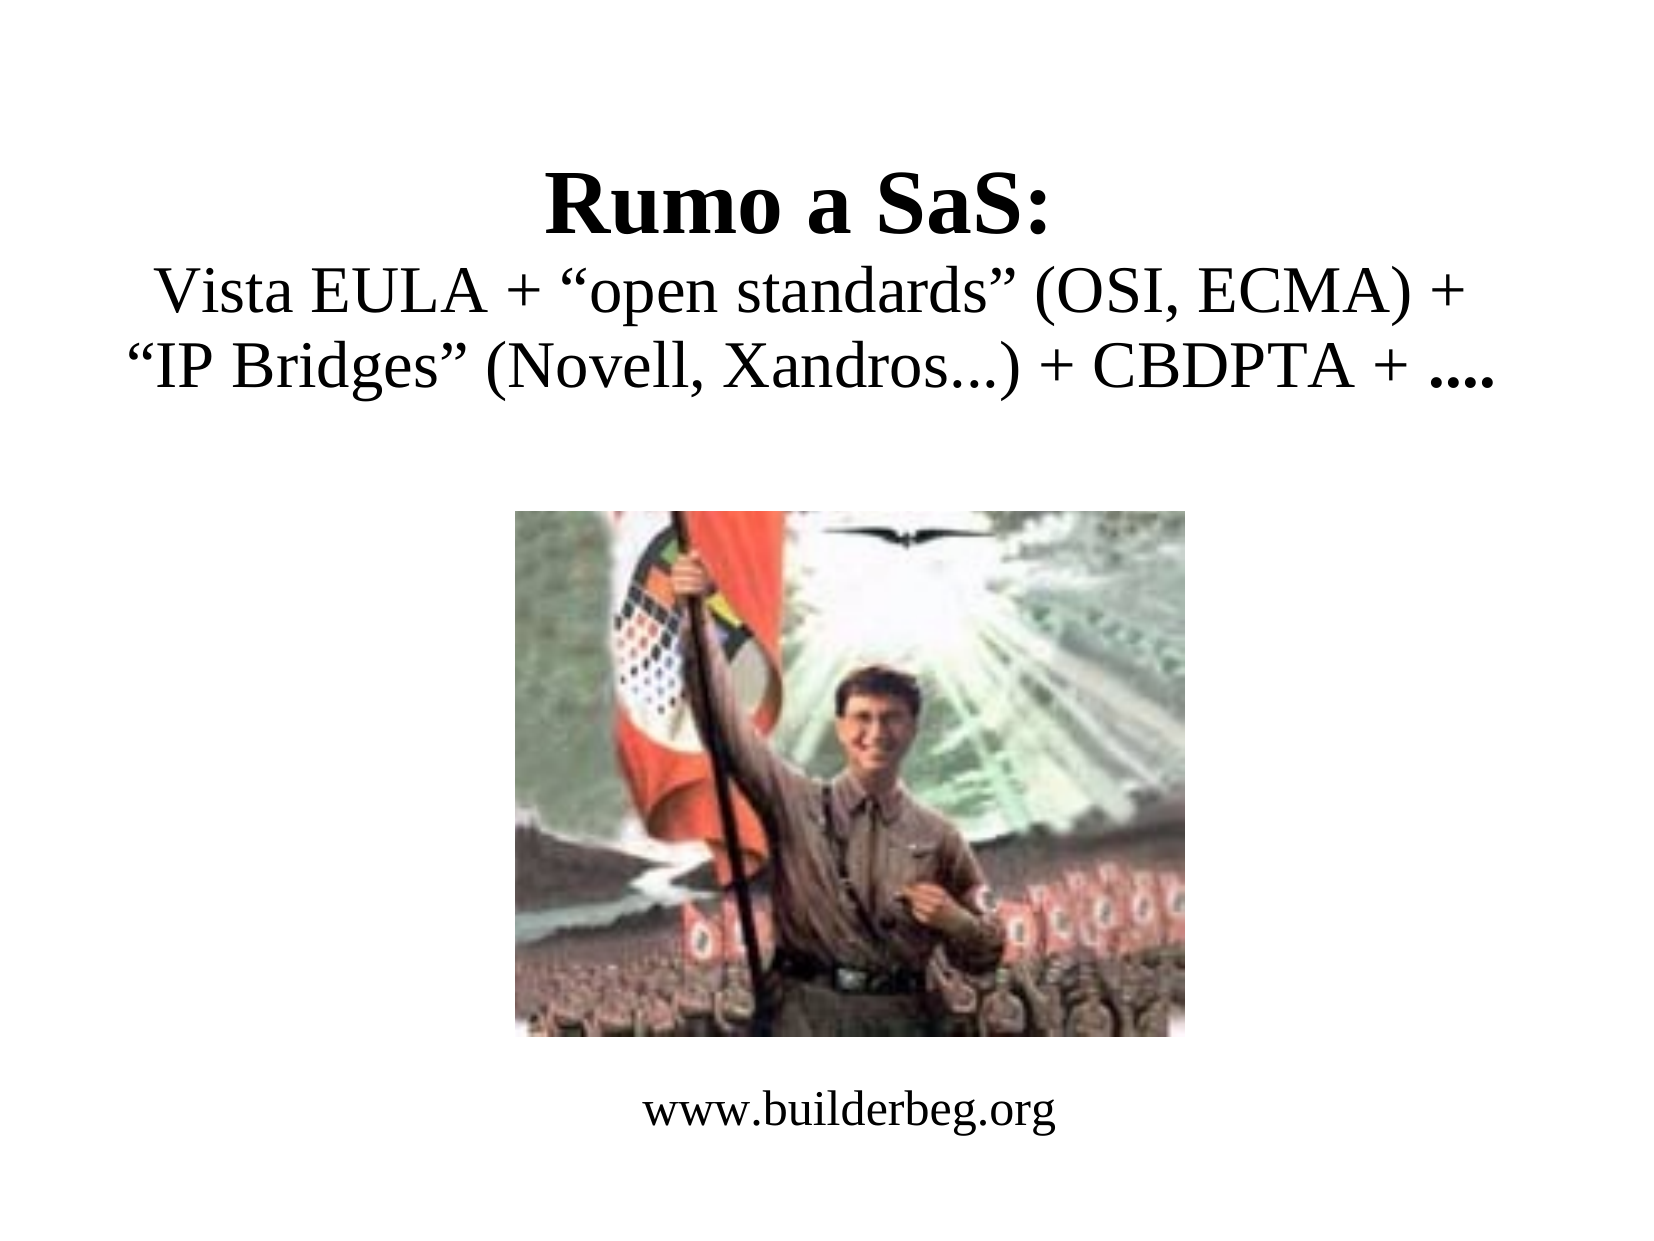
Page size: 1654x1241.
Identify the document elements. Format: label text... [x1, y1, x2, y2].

title Rumo a SaS: Vista EULA + “open standards” (OSI, ECMA) + “IP Bridges” (Novell, Xandros...) + CBDPTA + .... [93, 125, 1529, 429]
text_box www.builderbeg.org [642, 1081, 1058, 1142]
picture [515, 511, 1185, 1037]
